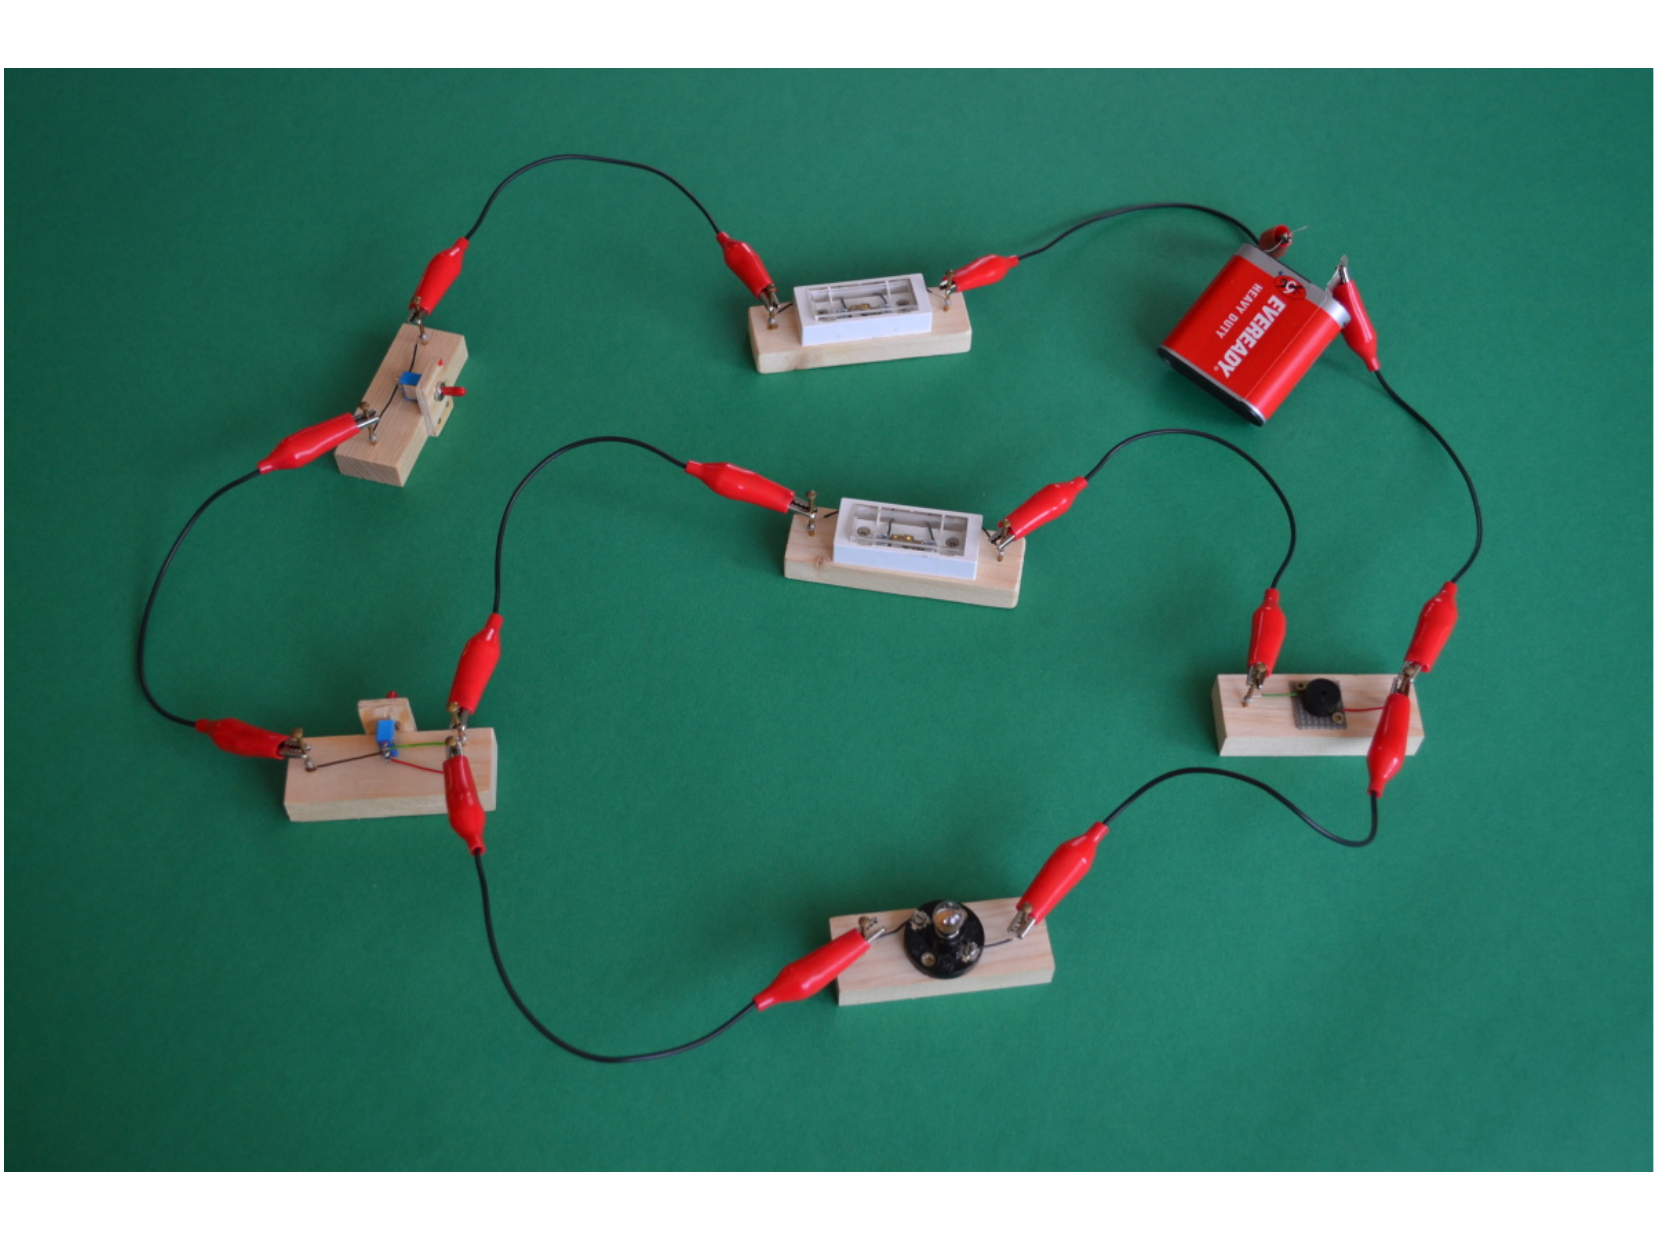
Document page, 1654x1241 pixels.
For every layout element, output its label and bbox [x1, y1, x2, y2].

picture [4, 68, 1654, 1172]
